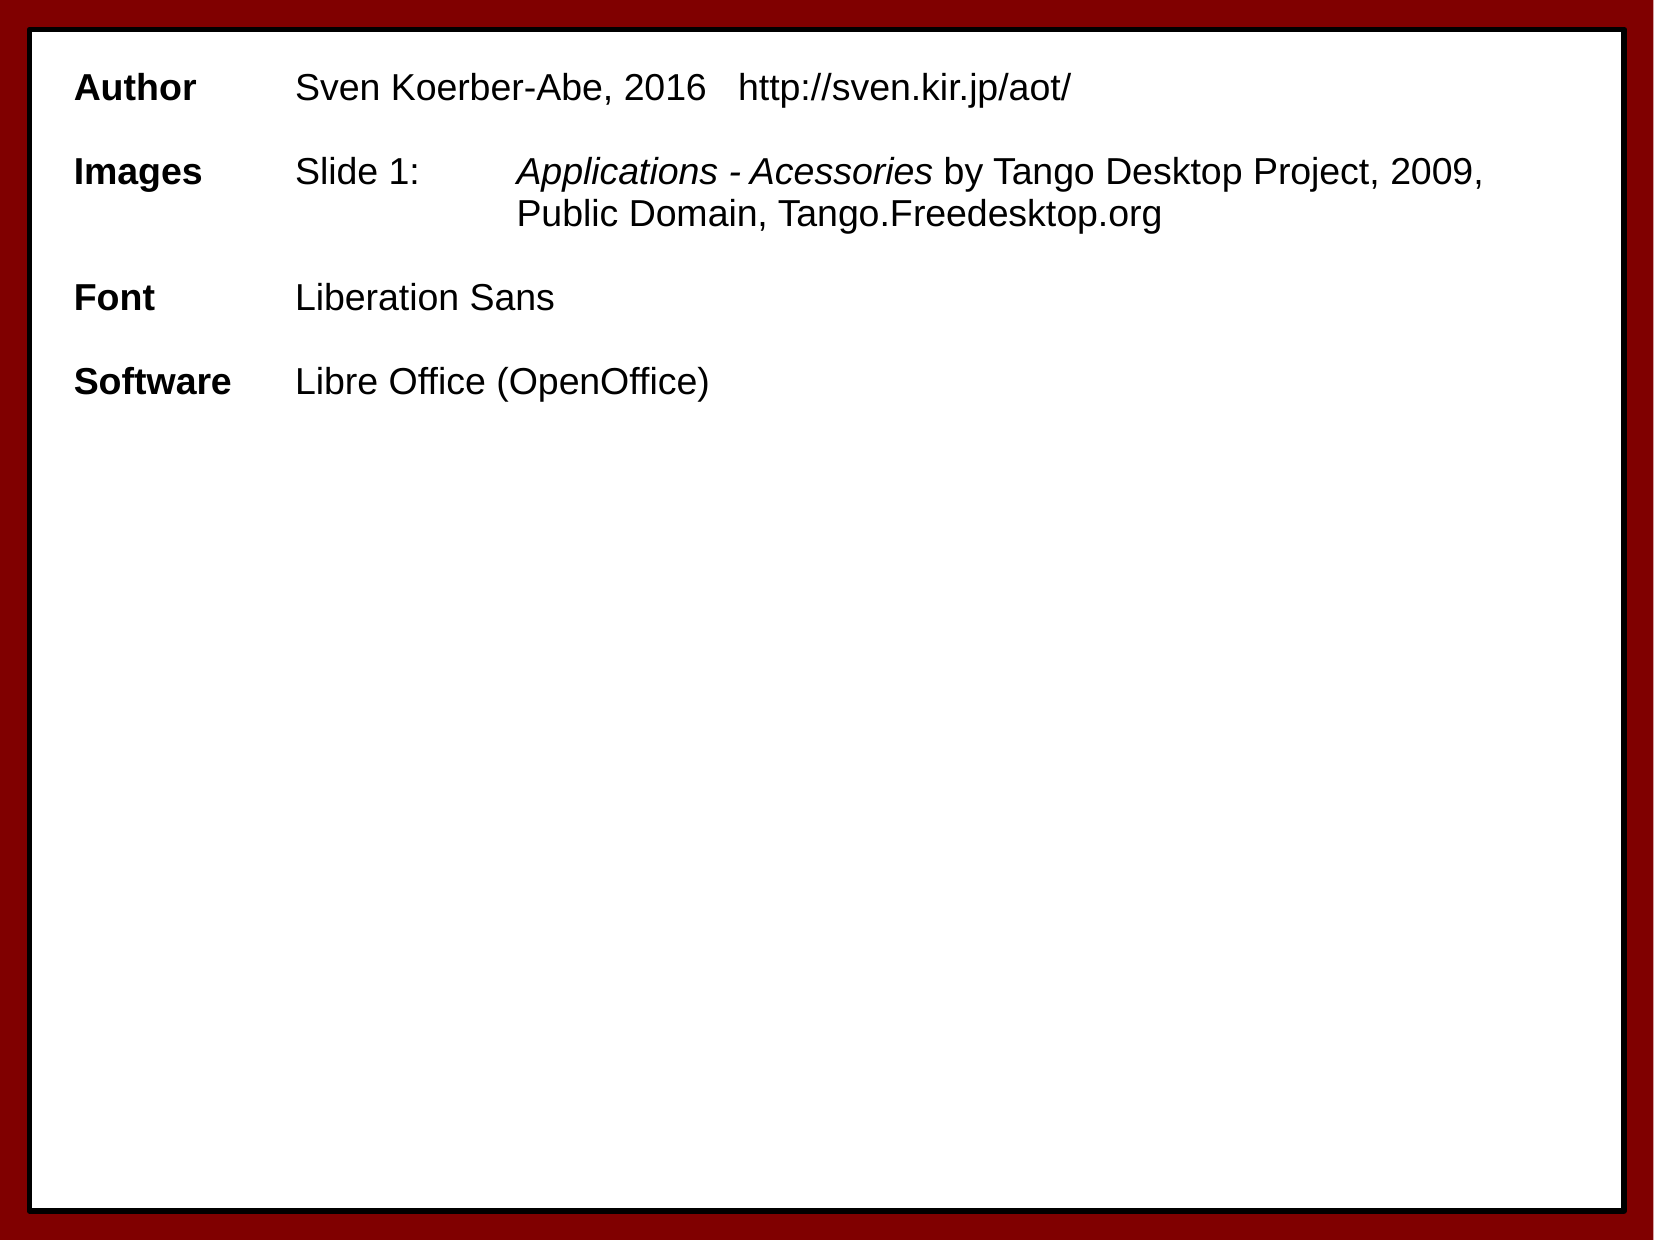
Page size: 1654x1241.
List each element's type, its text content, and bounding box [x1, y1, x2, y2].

text_box [29, 29, 1625, 1211]
text_box Author Sven Koerber-Abe, 2016 http://sven.kir.jp/aot/ Images Slide 1: Applications - Acessories by Tango Desktop Project, 2009, Public Domain, Tango.Freedesktop.org Font Liberation Sans Software Libre Office (OpenOffice) [59, 59, 1595, 426]
